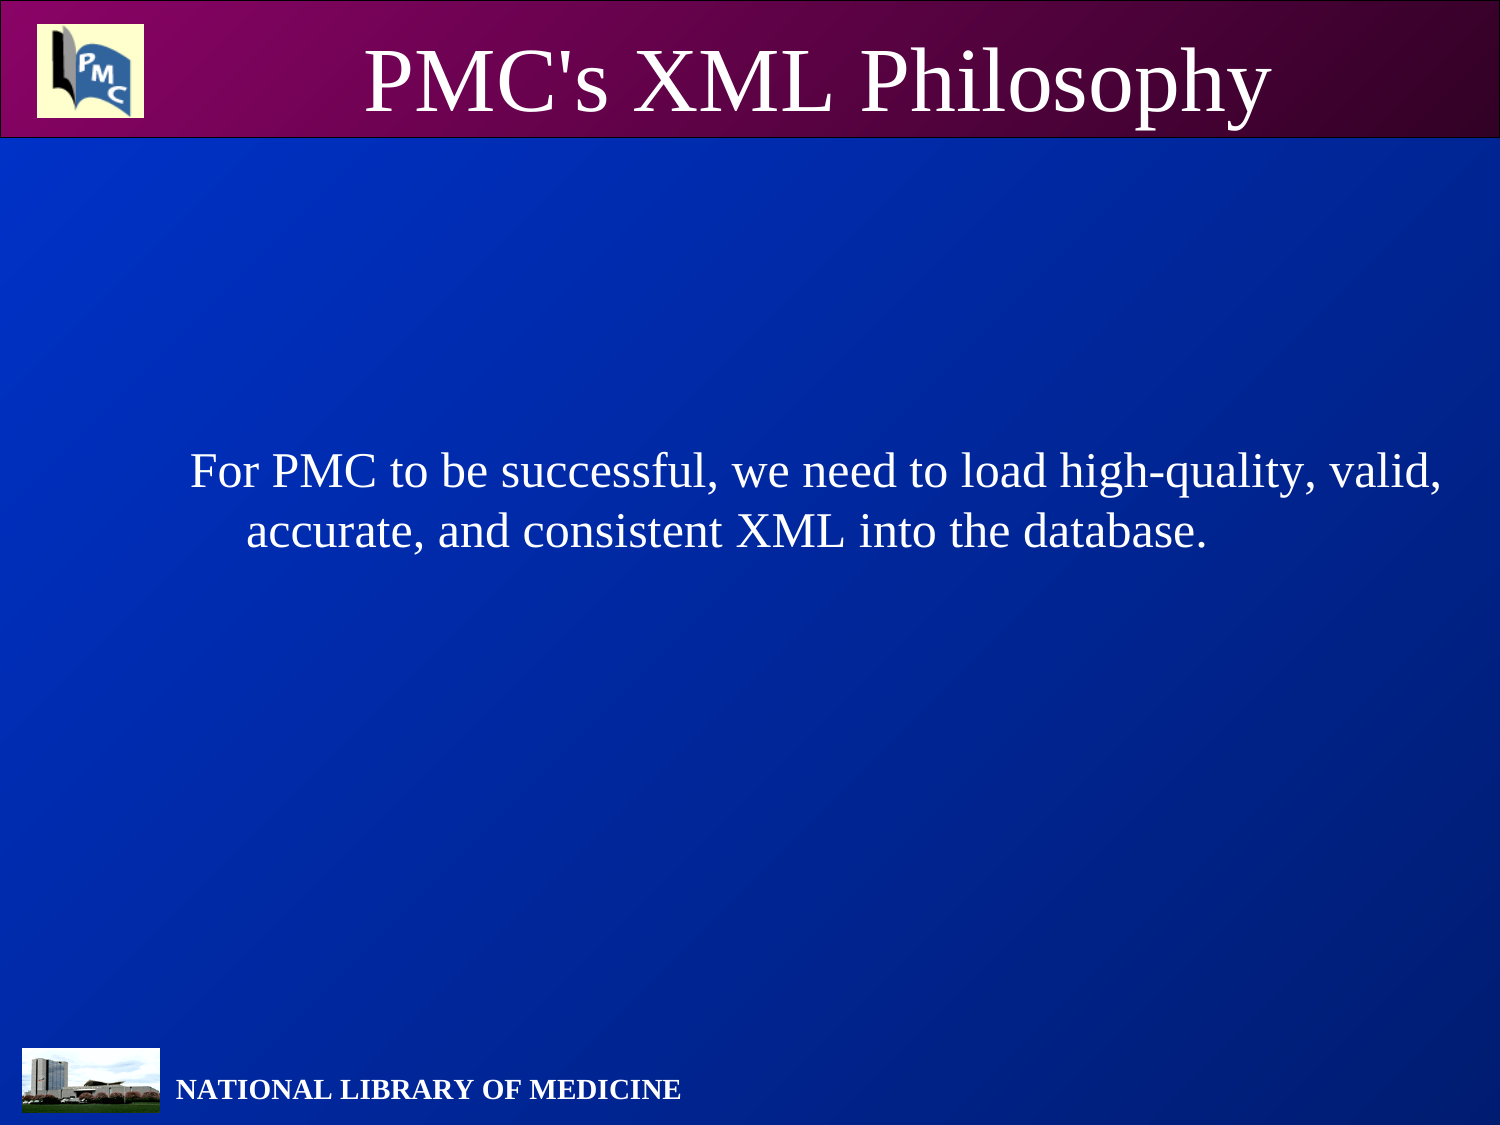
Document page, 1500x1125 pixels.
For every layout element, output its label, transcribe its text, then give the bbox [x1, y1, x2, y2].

picture [22, 1048, 160, 1113]
list For PMC to be successful, we need to load high-quality, valid, accurate, and consistent XML into the database. [174, 212, 1463, 1026]
title PMC's XML Philosophy [174, 11, 1463, 138]
